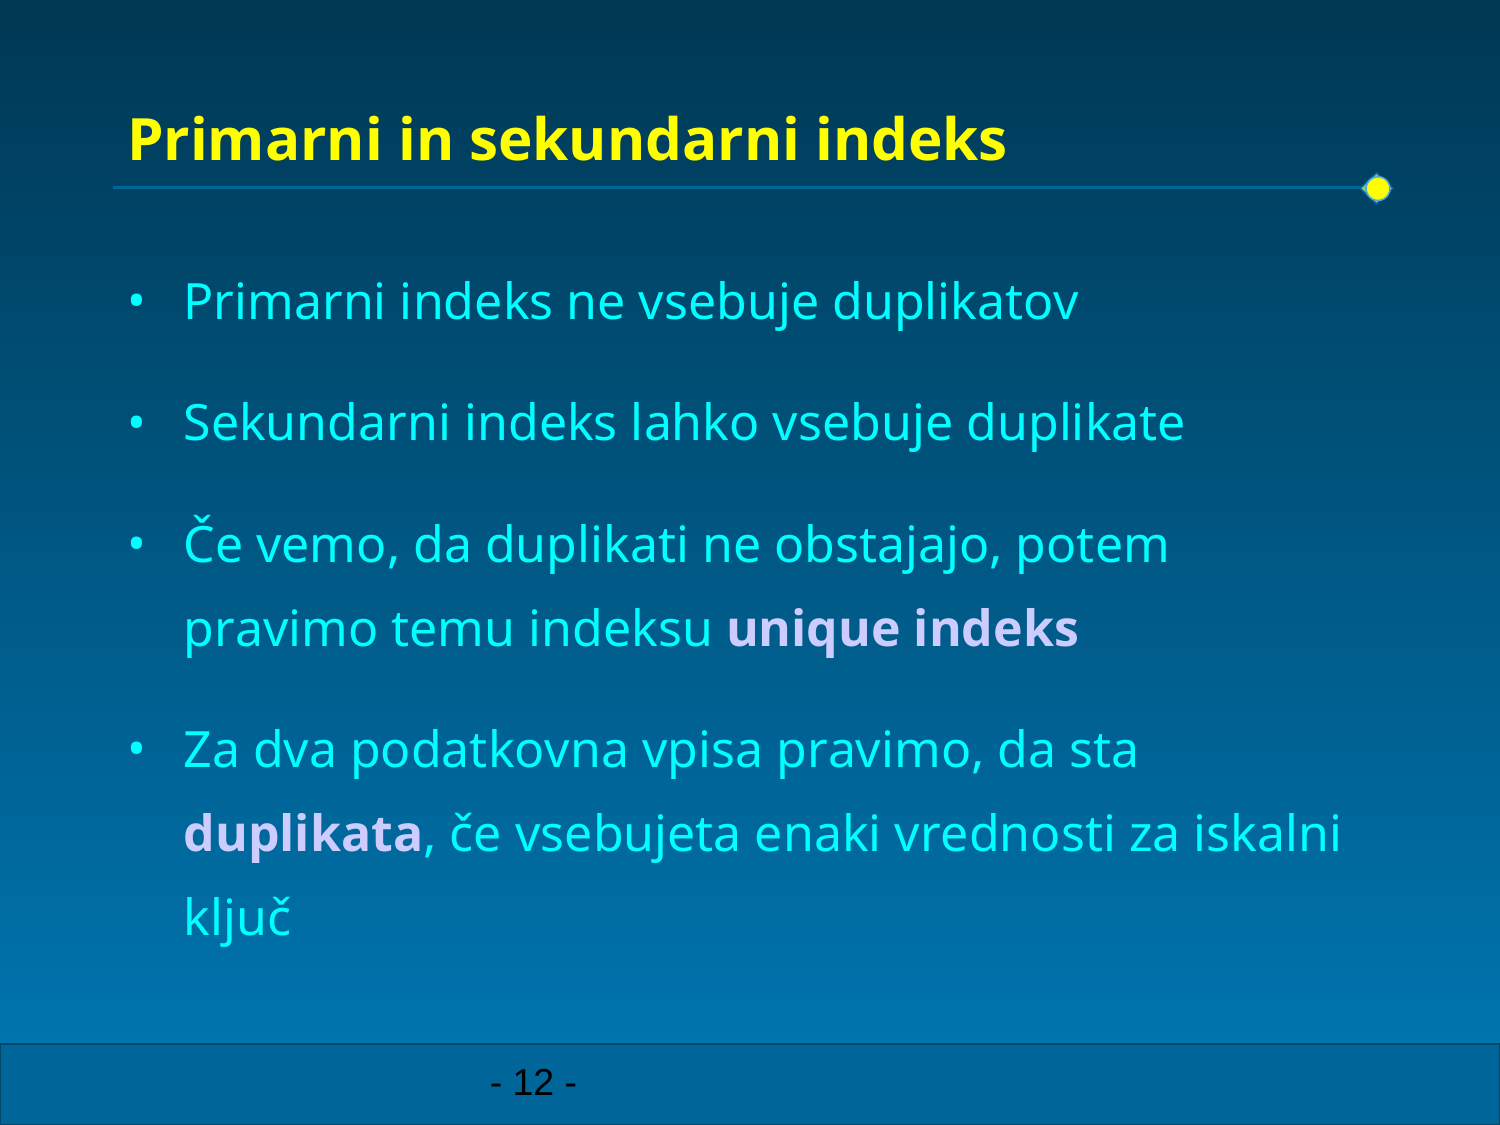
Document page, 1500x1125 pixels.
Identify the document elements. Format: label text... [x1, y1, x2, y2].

list Primarni indeks ne vsebuje duplikatov Sekundarni indeks lahko vsebuje duplikate Če vemo, da duplikati ne obstajajo, potem pravimo temu indeksu unique indeks Za dva podatkovna vpisa pravimo, da sta duplikata, če vsebujeta enaki vrednosti za iskalni ključ [112, 237, 1388, 963]
title Primarni in sekundarni indeks [112, 94, 1388, 181]
